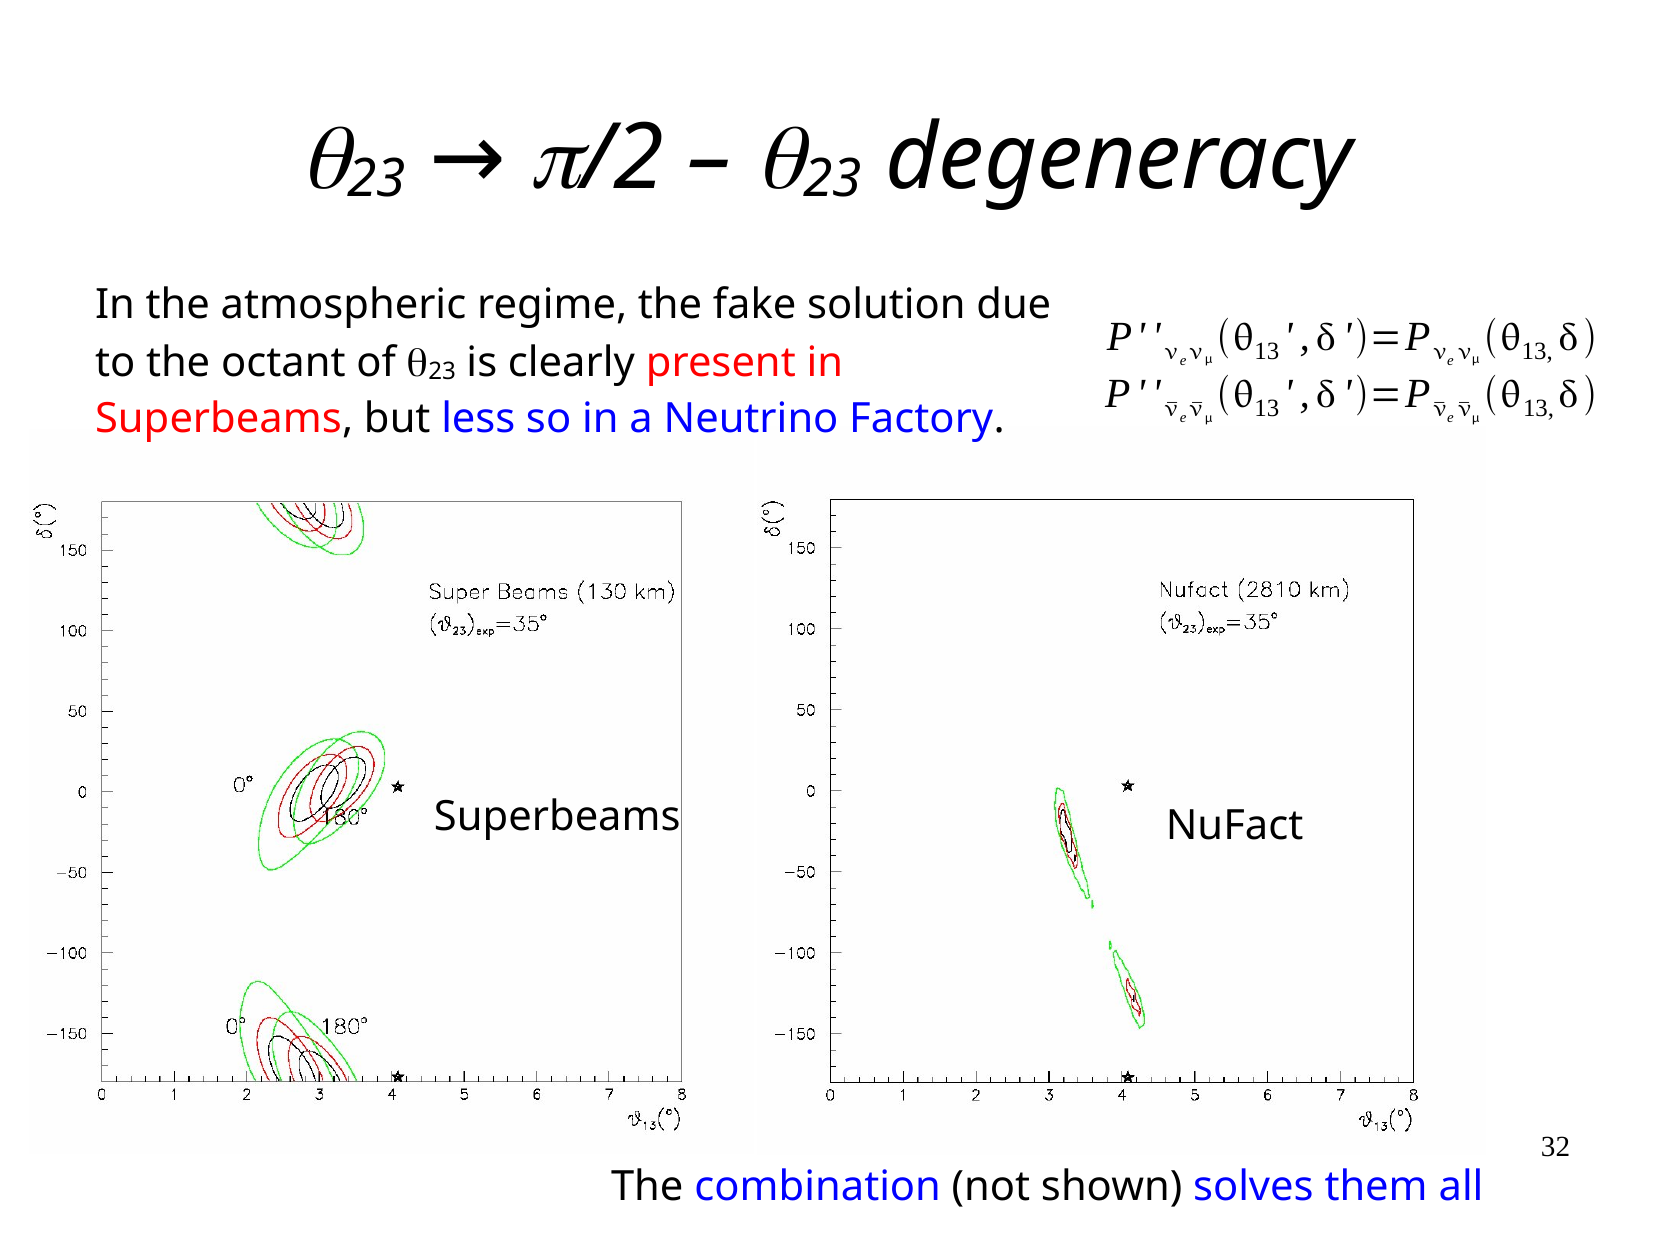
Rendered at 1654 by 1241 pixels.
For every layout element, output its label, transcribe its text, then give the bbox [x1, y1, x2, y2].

chart [1097, 312, 1603, 427]
picture [757, 426, 1486, 1148]
text_box In the atmospheric regime, the fake solution due to the octant of q23 is clearly present in Superbeams, but less so in a Neutrino Factory. [80, 266, 1081, 449]
text_box NuFact [1151, 787, 1402, 853]
text_box Superbeams [419, 778, 736, 844]
text_box The combination (not shown) solves them all [596, 1148, 1547, 1214]
title q23 → p/2 – q23 degeneracy [82, 56, 1571, 250]
picture [29, 429, 754, 1154]
